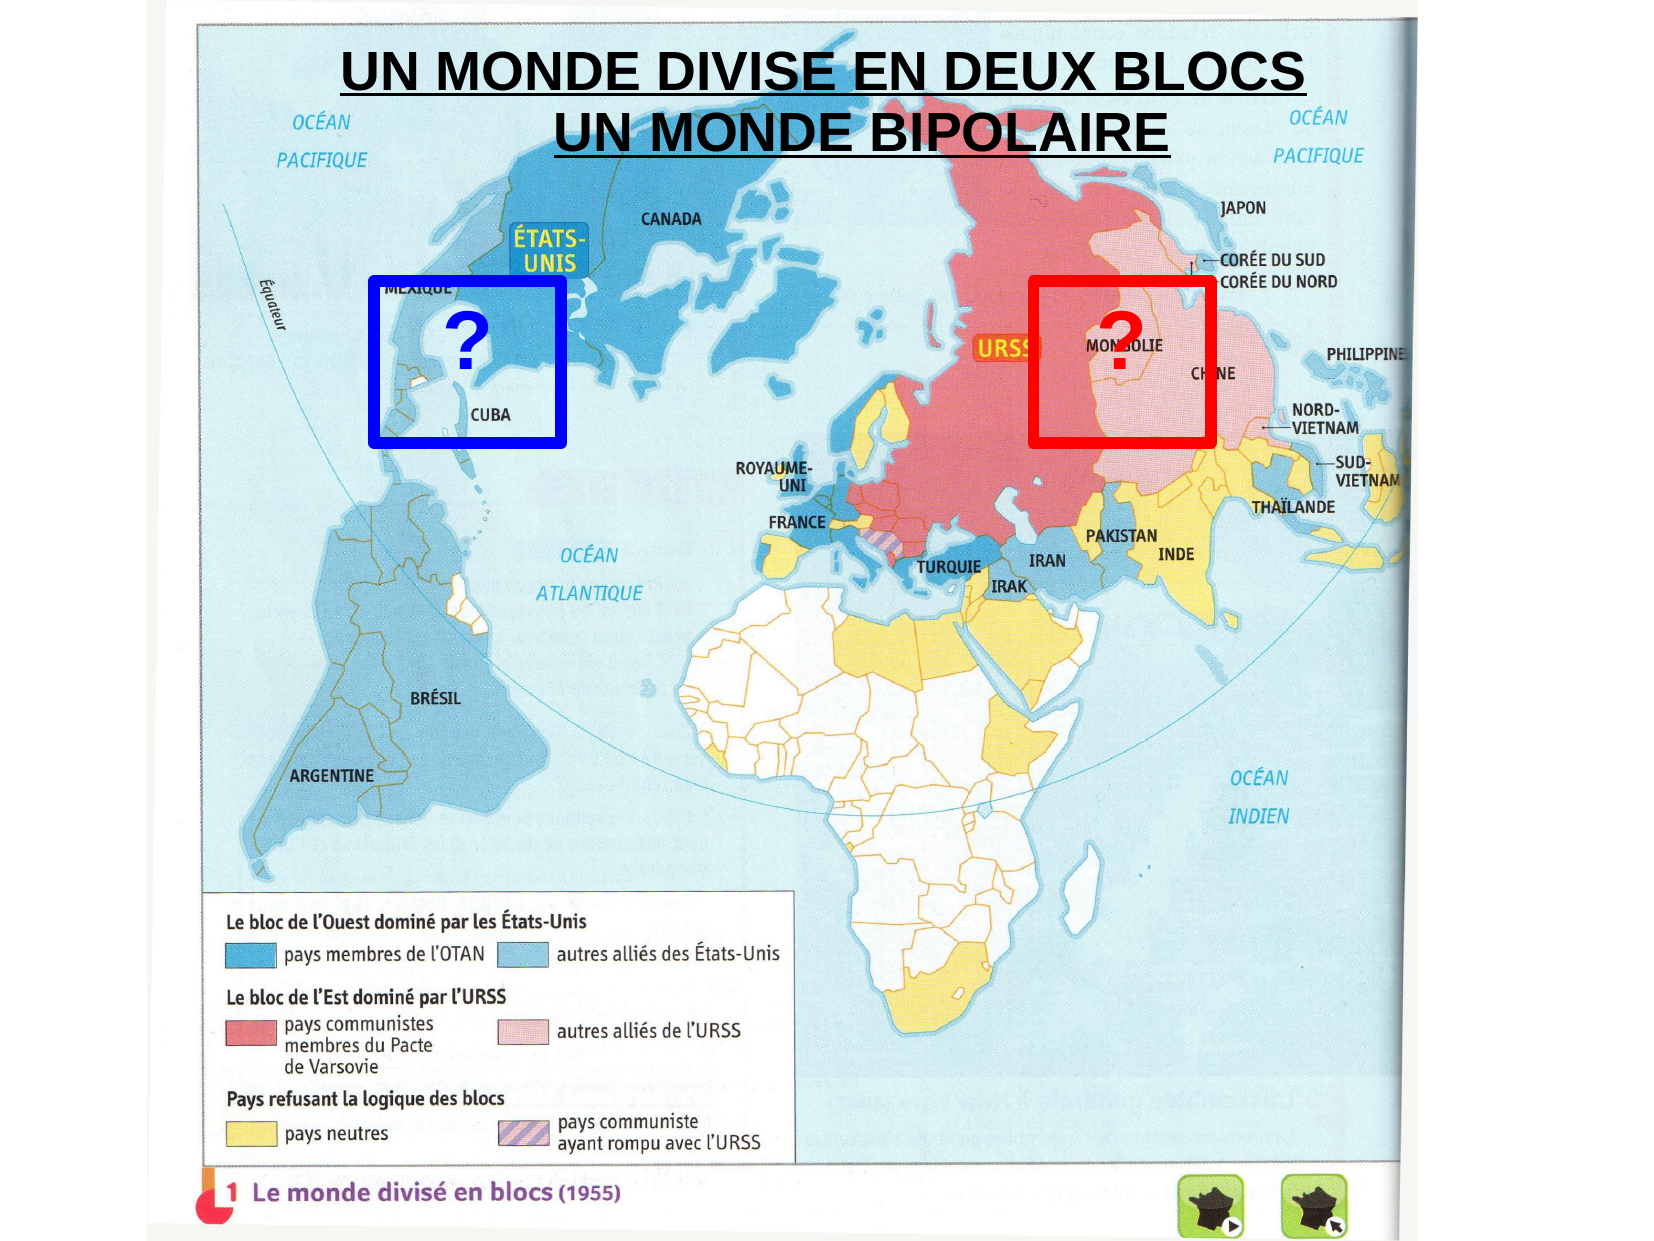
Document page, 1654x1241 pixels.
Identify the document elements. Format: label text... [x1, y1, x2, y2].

text_box ? [1033, 281, 1211, 443]
picture [147, 0, 1418, 1241]
text_box UN MONDE DIVISE EN DEUX BLOCS UN MONDE BIPOLAIRE [325, 32, 1400, 196]
text_box ? [374, 281, 562, 443]
